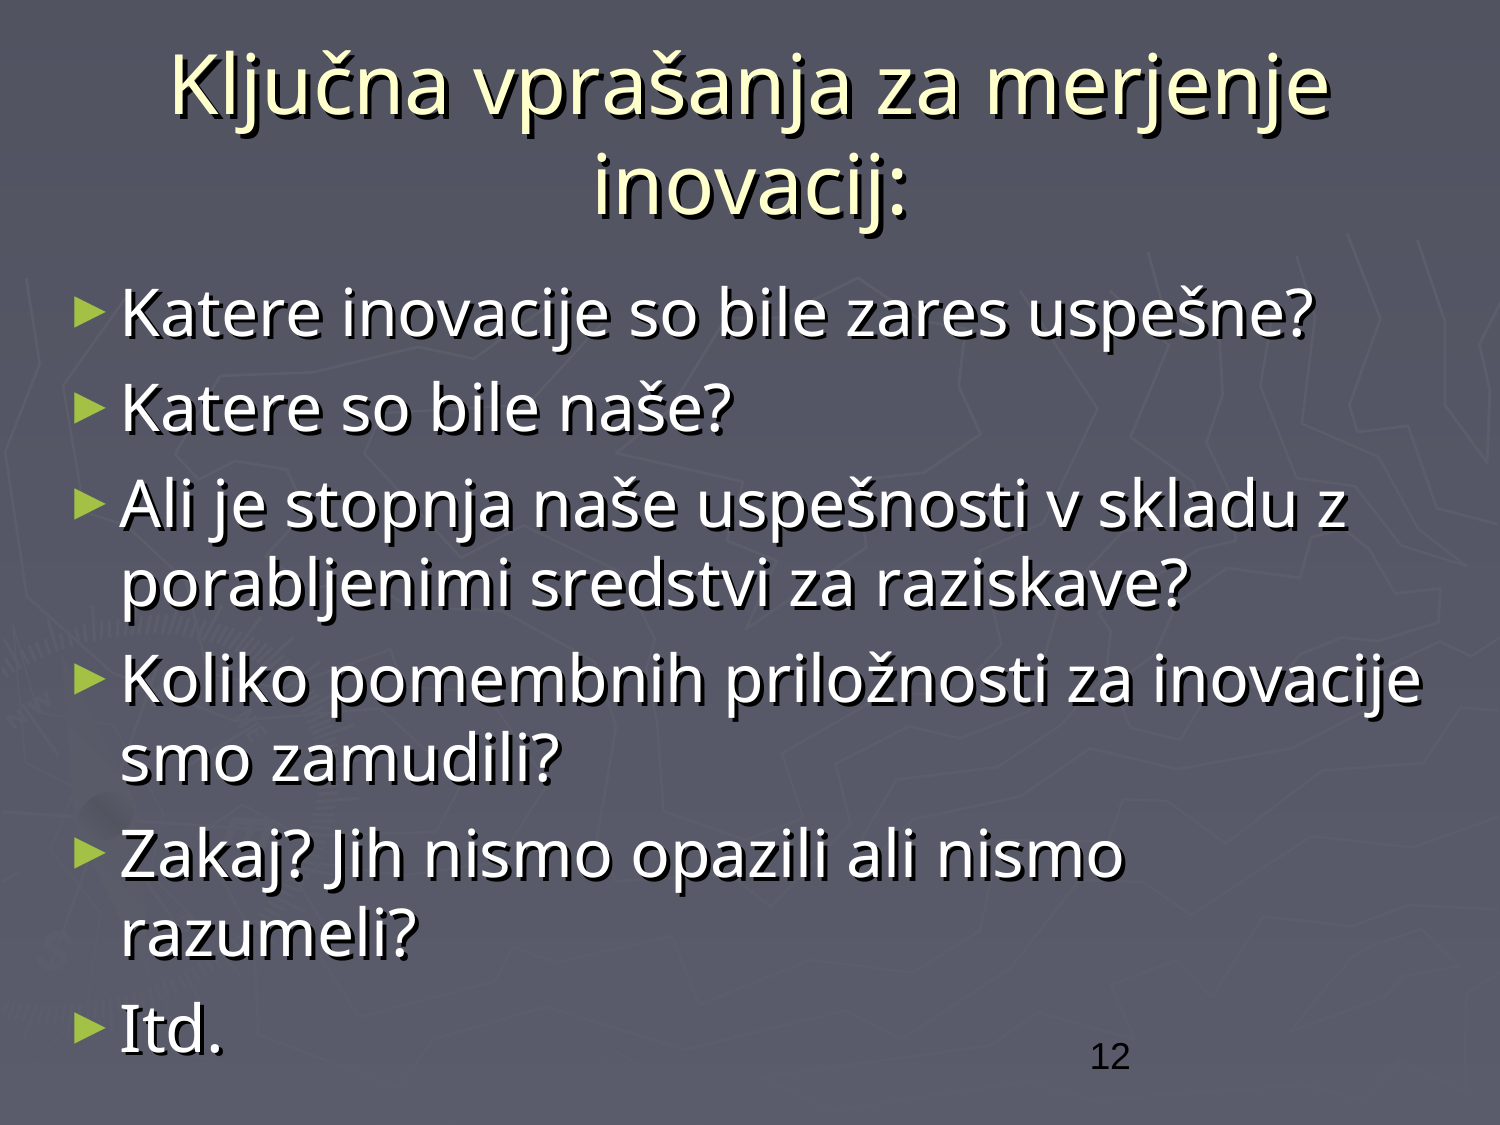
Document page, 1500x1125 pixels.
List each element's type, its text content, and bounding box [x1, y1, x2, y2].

list Katere inovacije so bile zares uspešne? Katere so bile naše? Ali je stopnja naše uspešnosti v skladu z porabljenimi sredstvi za raziskave? Koliko pomembnih priložnosti za inovacije smo zamudili? Zakaj? Jih nismo opazili ali nismo razumeli? Itd. [49, 262, 1451, 1001]
title Ključna vprašanja za merjenje inovacij: [49, 37, 1451, 225]
